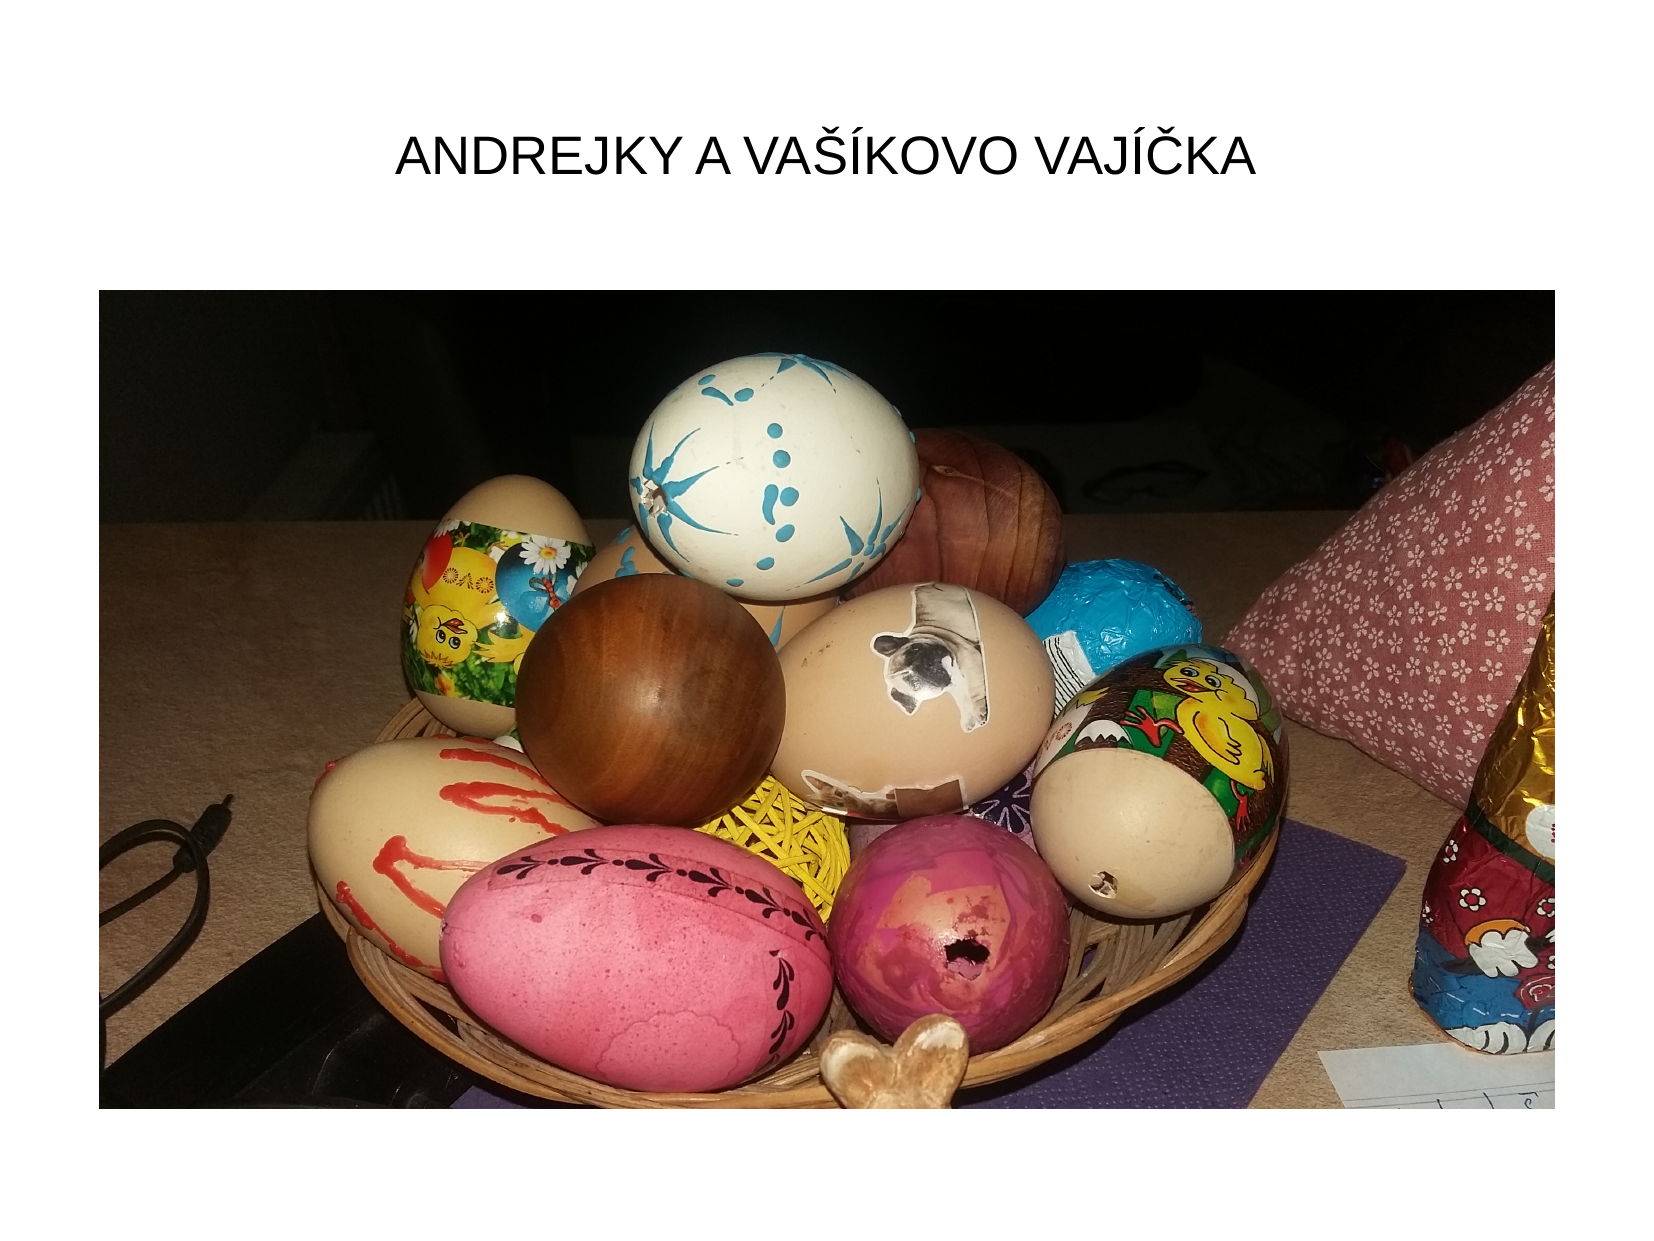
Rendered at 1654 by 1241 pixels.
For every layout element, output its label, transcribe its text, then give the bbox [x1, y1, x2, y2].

picture [99, 290, 1555, 1109]
title ANDREJKY A VAŠÍKOVO VAJÍČKA [82, 49, 1571, 257]
